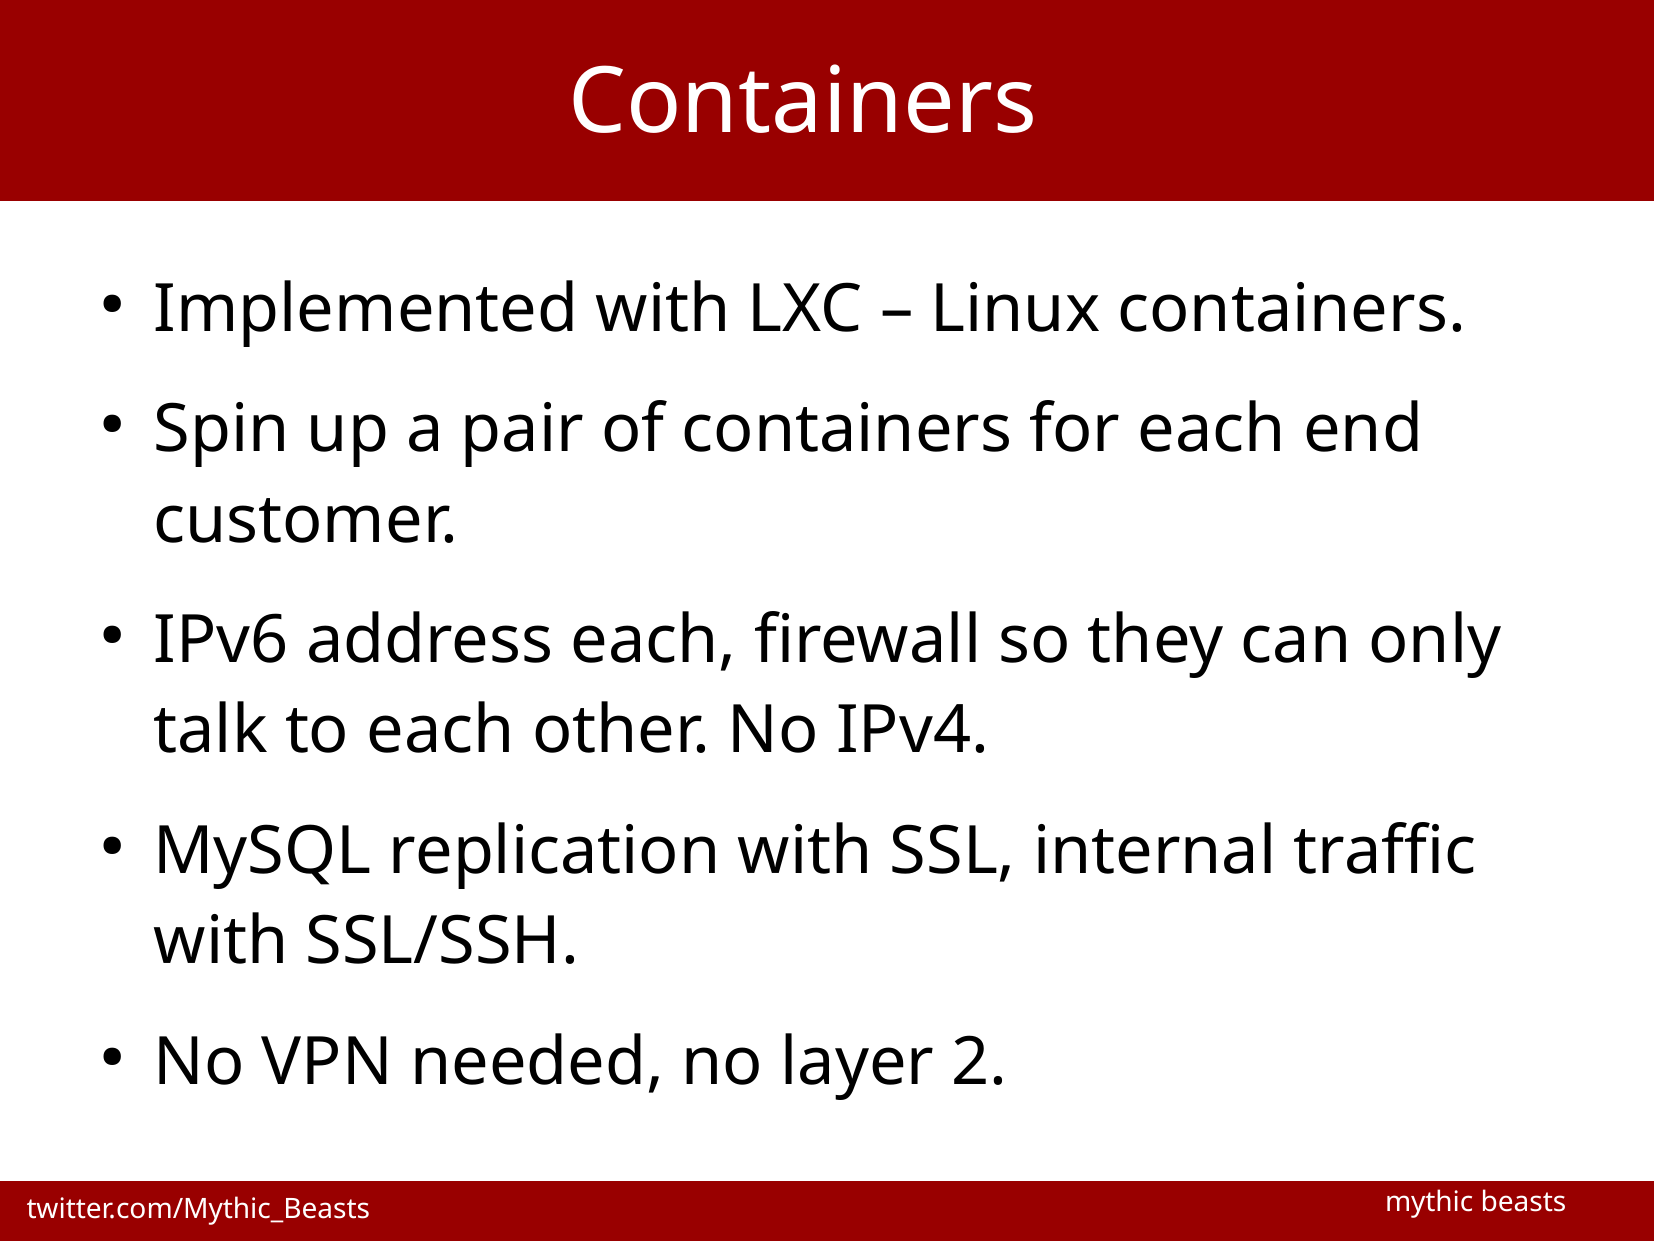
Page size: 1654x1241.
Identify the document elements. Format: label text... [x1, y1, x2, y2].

title Containers [59, 0, 1548, 201]
list Implemented with LXC – Linux containers. Spin up a pair of containers for each end customer. IPv6 address each, firewall so they can only talk to each other. No IPv4. MySQL replication with SSL, internal traffic with SSL/SSH. No VPN needed, no layer 2. [82, 259, 1571, 1063]
